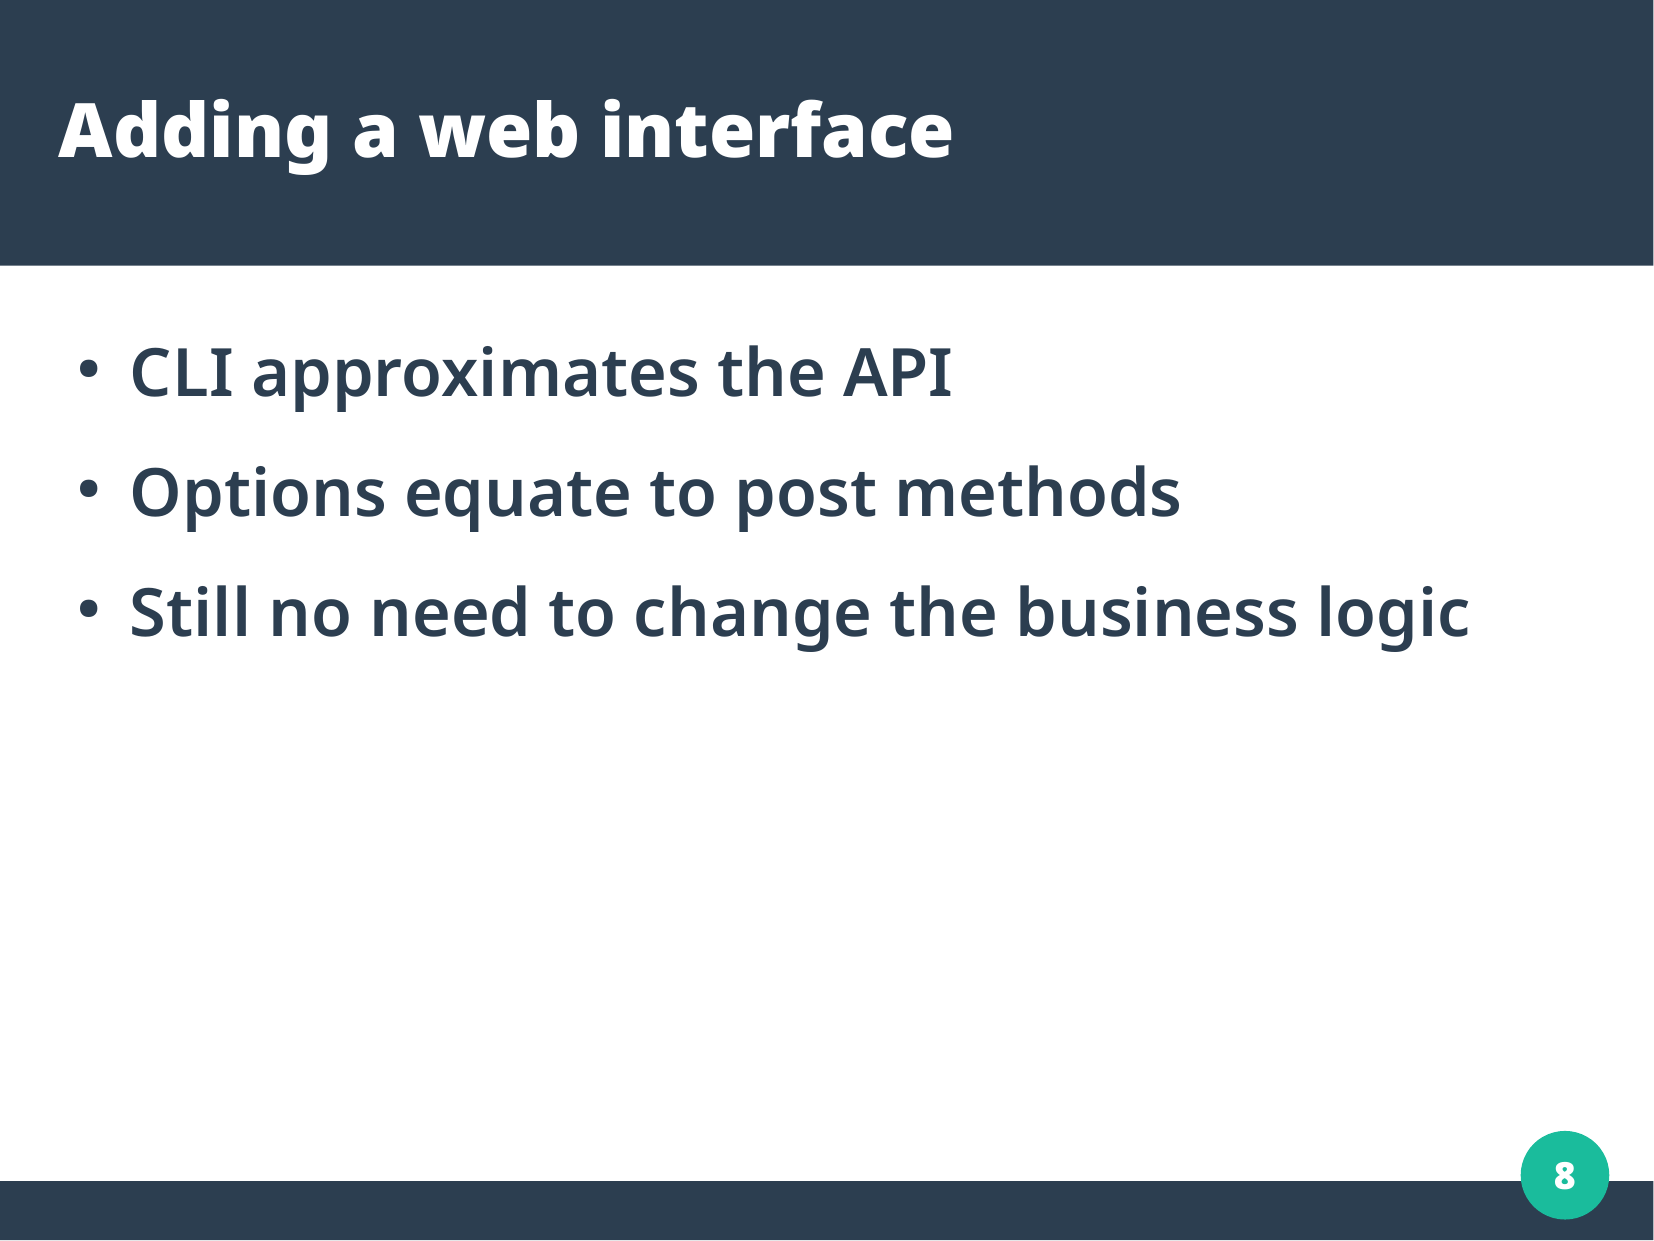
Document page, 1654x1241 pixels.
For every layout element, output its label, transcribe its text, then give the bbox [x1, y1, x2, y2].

title Adding a web interface [59, 49, 1595, 207]
list CLI approximates the API Options equate to post methods Still no need to change the business logic [59, 324, 1595, 1152]
